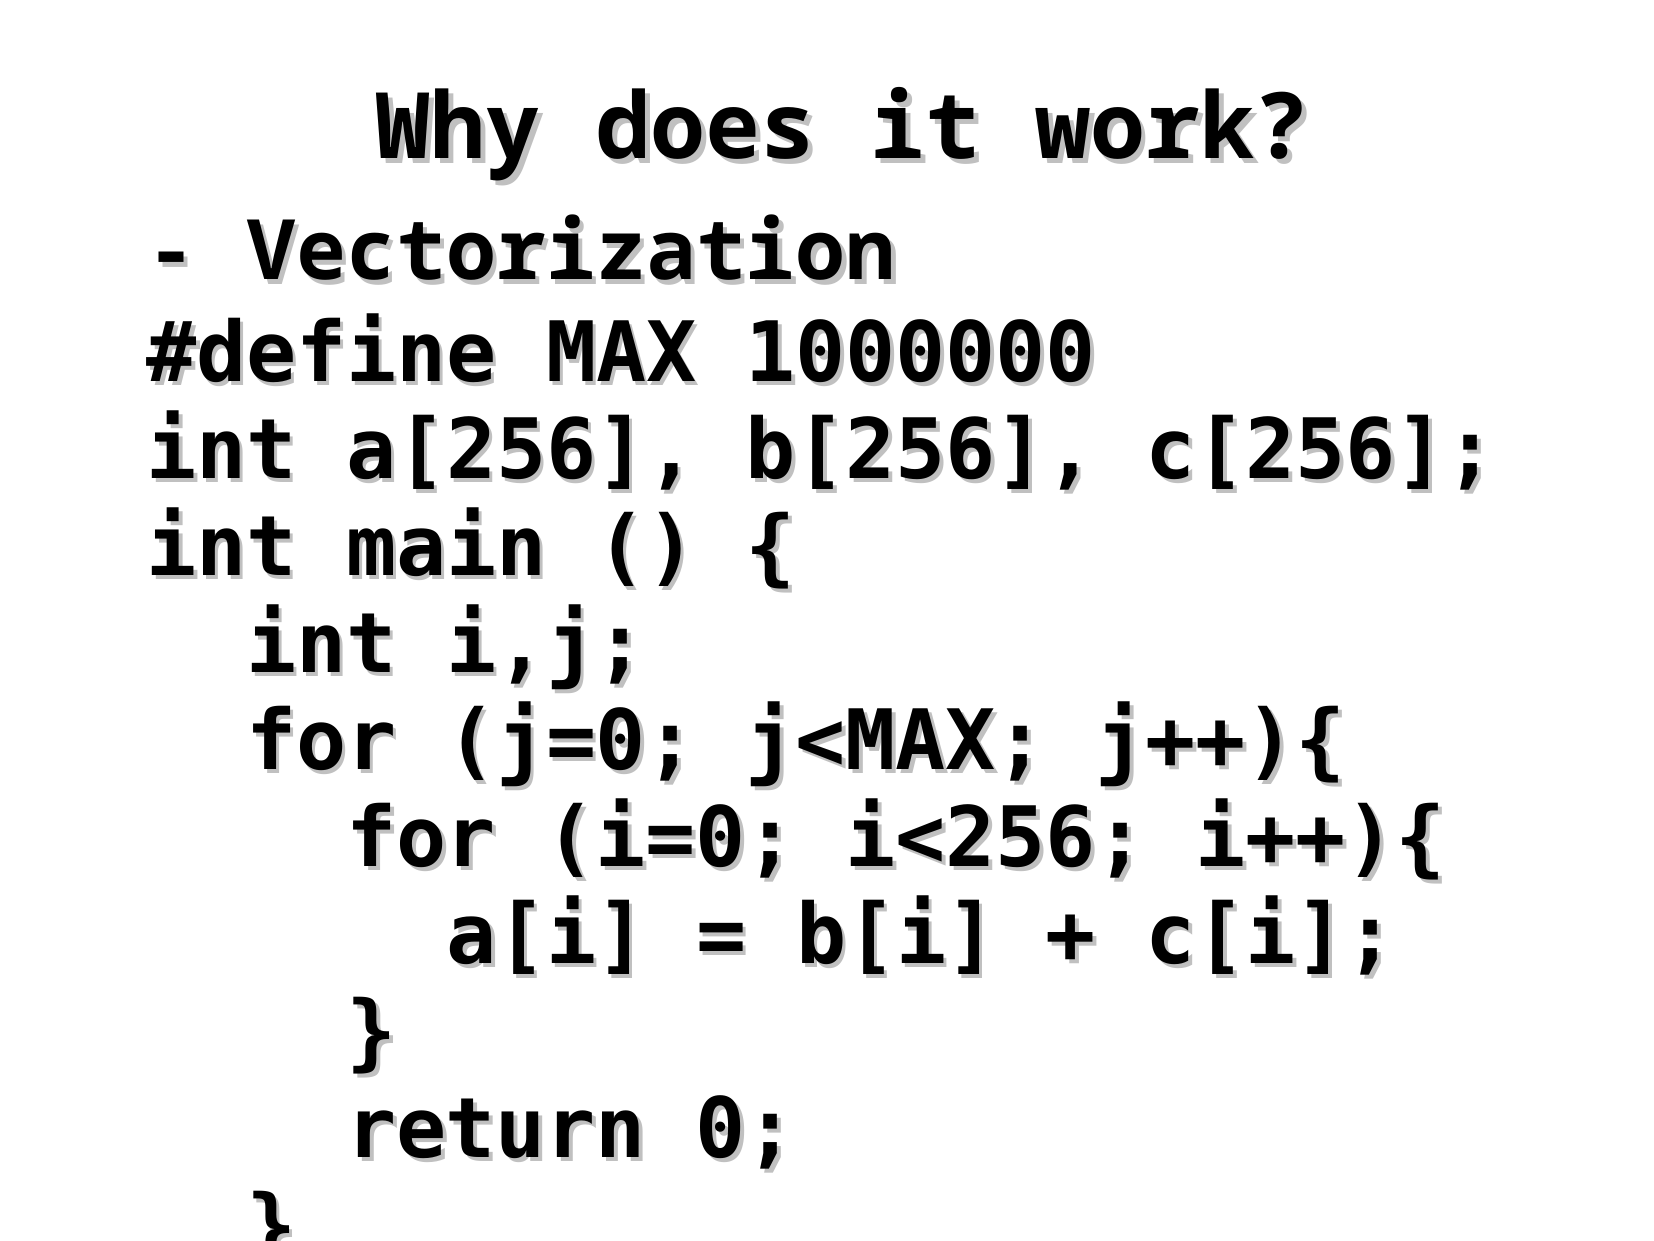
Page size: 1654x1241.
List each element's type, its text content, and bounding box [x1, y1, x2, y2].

title Why does it work? [82, 19, 1571, 227]
text_box - Vectorization #define MAX 1000000 int a[256], b[256], c[256]; int main () { int i,j; for (j=0; j<MAX; j++){ for (i=0; i<256; i++){ a[i] = b[i] + c[i]; } return 0; } } [131, 183, 1511, 1241]
